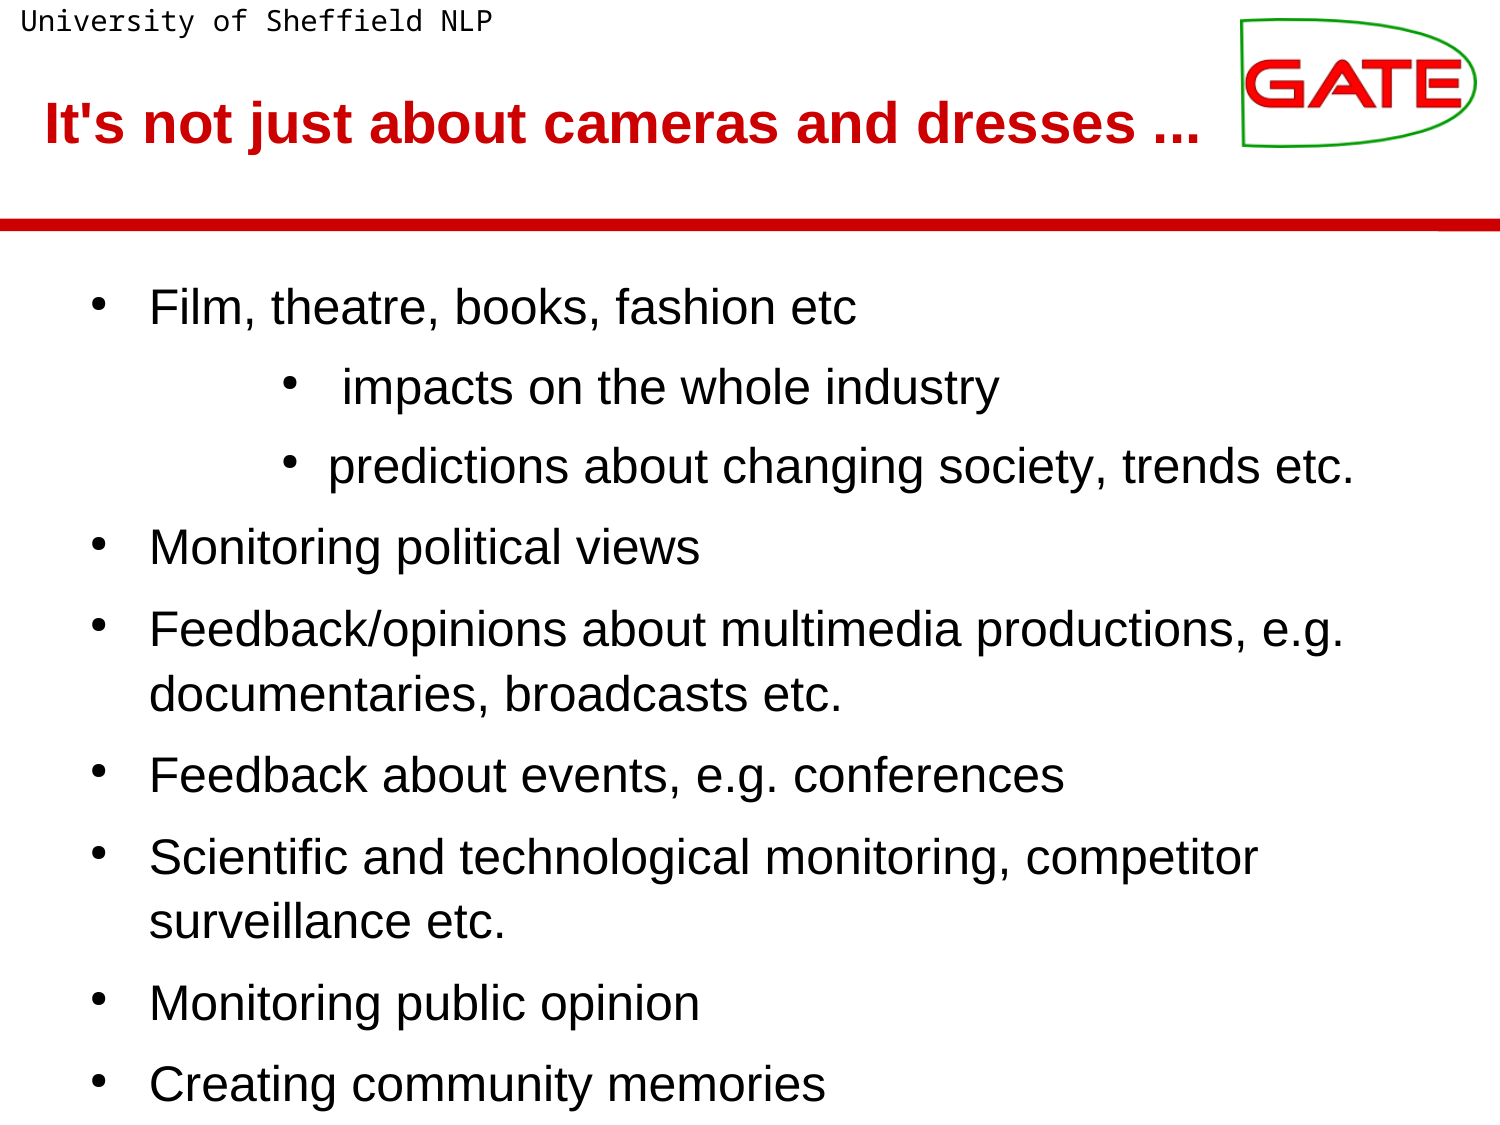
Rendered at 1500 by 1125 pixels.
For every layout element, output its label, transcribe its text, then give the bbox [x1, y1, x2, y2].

title It's not just about cameras and dresses ... [29, 29, 1270, 218]
list Film, theatre, books, fashion etc impacts on the whole industry predictions about changing society, trends etc. Monitoring political views Feedback/opinions about multimedia productions, e.g. documentaries, broadcasts etc. Feedback about events, e.g. conferences Scientific and technological monitoring, competitor surveillance etc. Monitoring public opinion Creating community memories [75, 262, 1426, 1120]
picture [1240, 18, 1477, 148]
